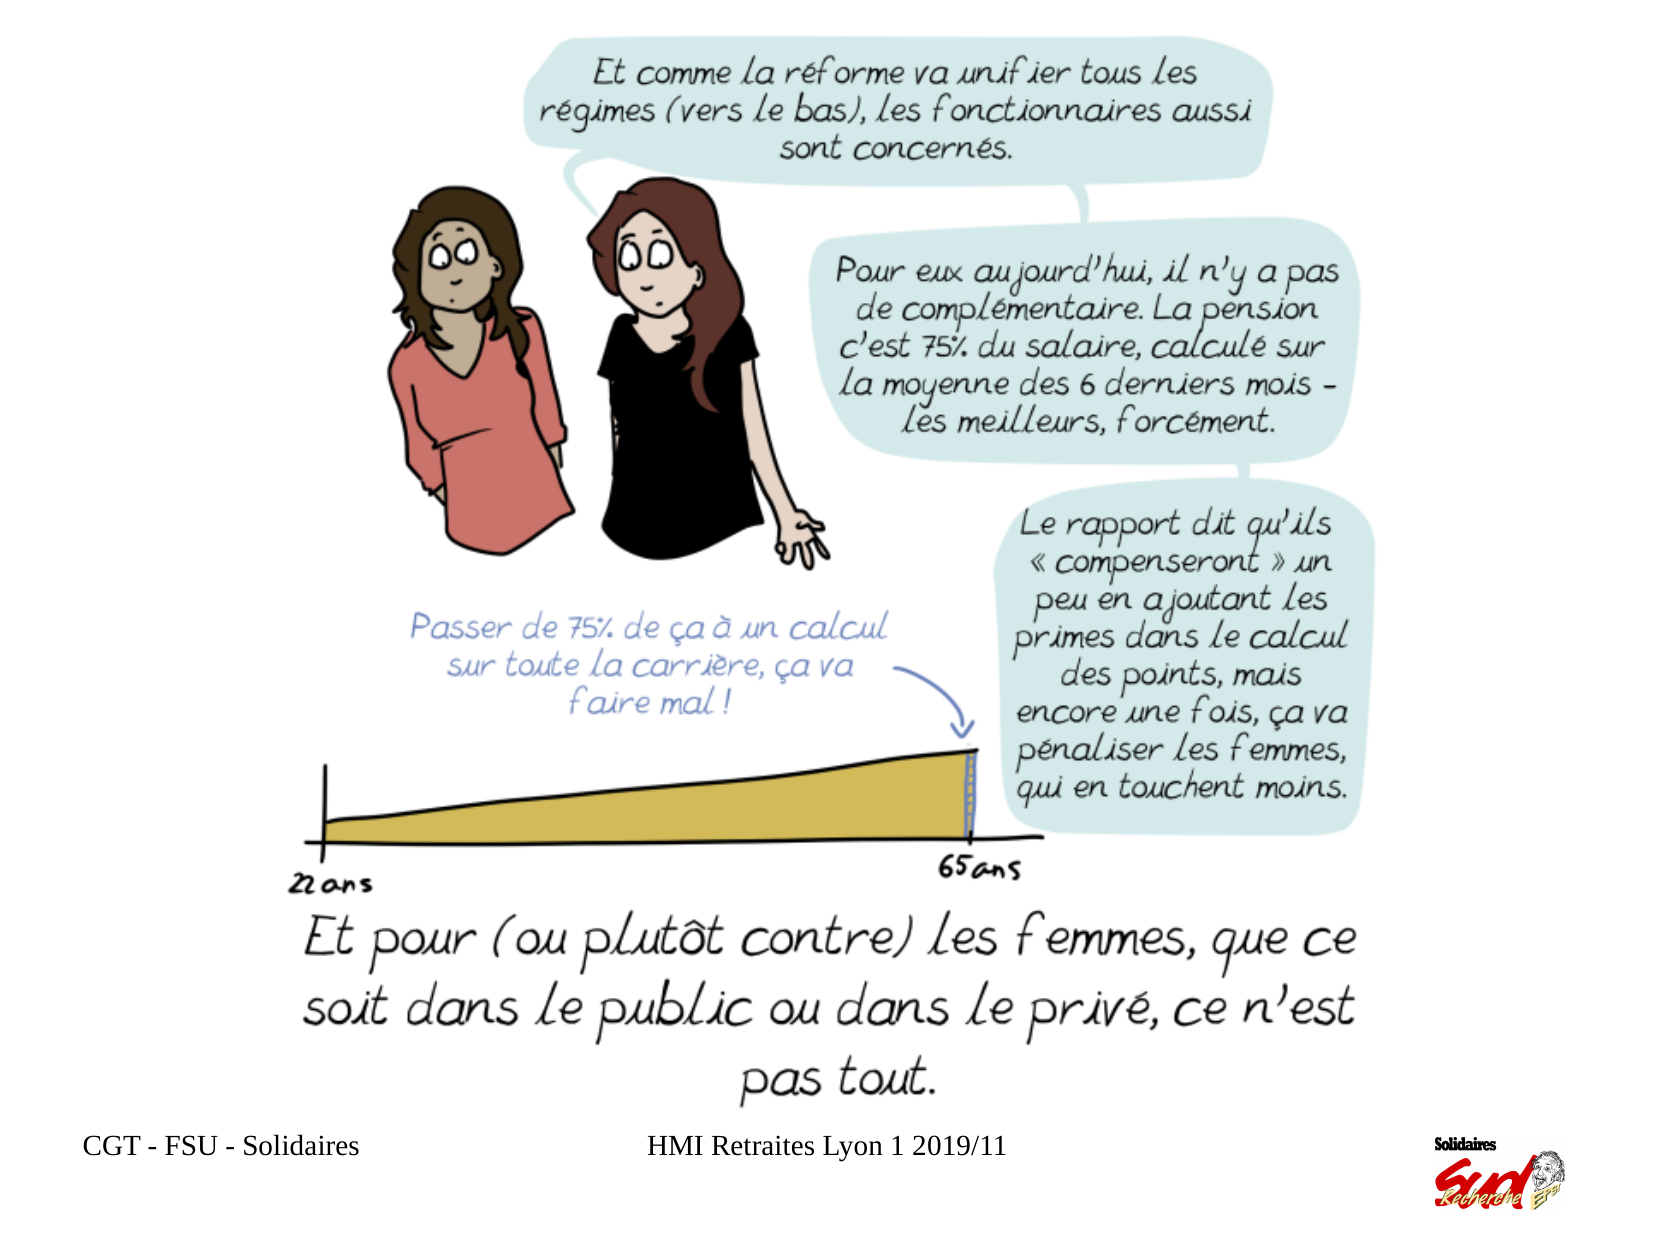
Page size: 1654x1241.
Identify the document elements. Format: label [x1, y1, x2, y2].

picture [1435, 1137, 1565, 1210]
picture [271, 0, 1394, 1123]
